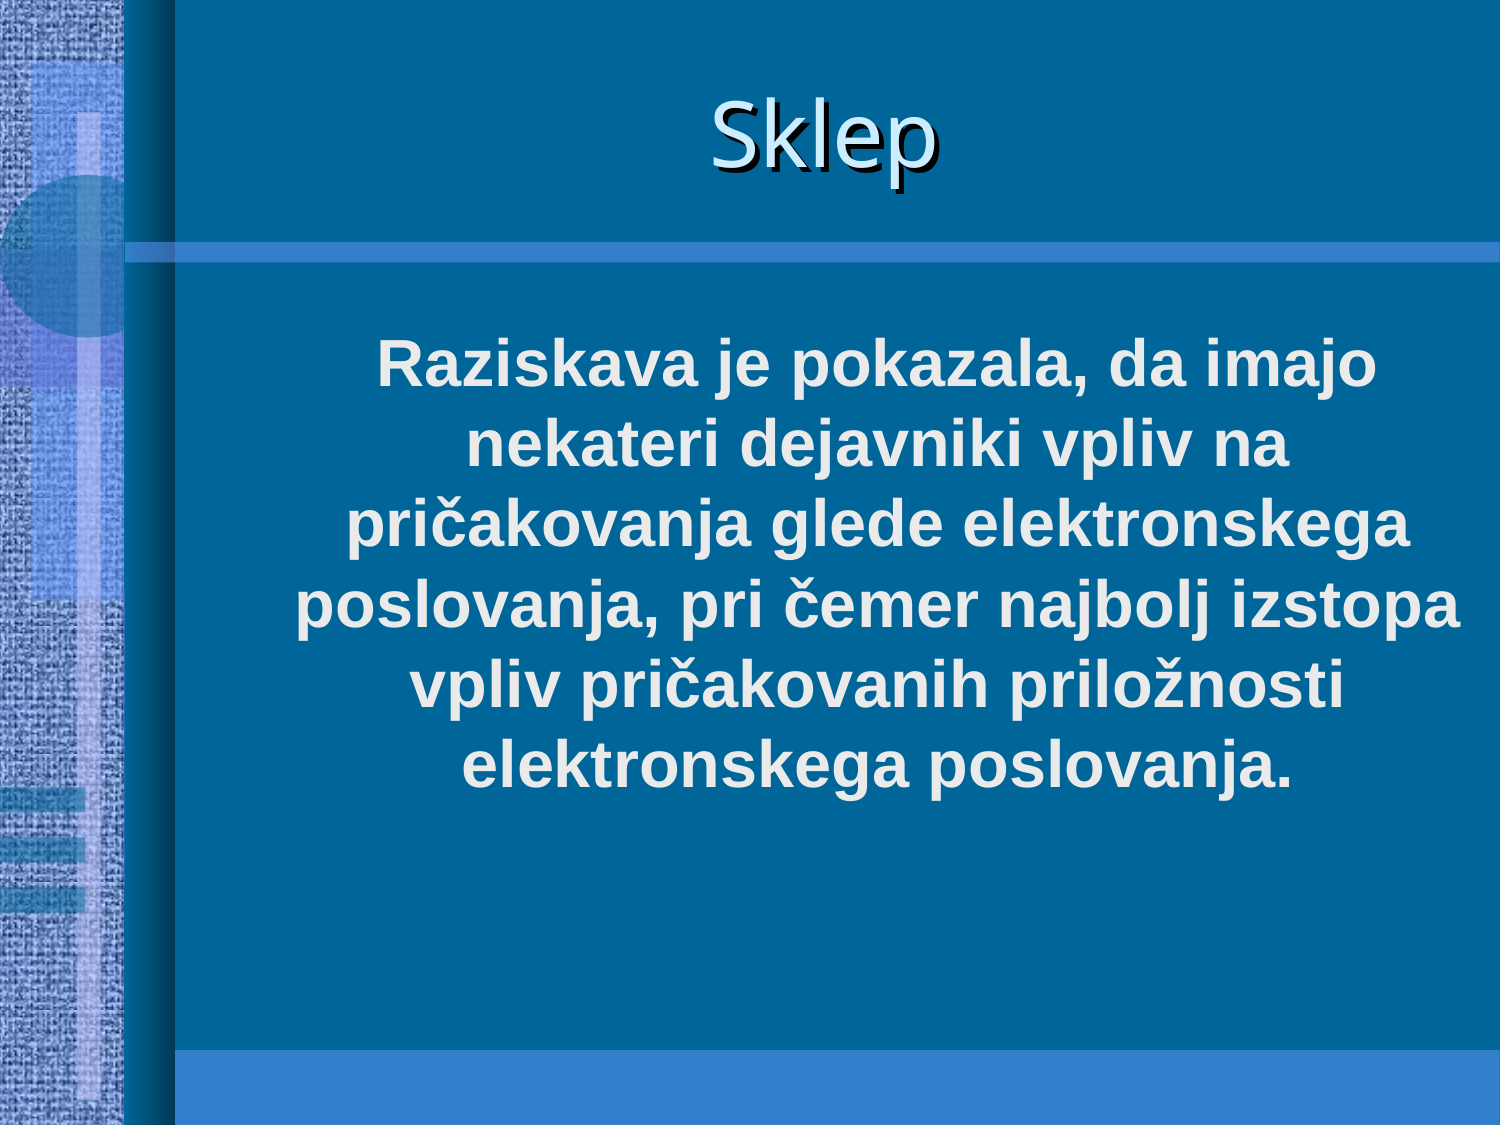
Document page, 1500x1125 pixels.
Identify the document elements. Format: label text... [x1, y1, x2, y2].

picture [0, 0, 123, 249]
list Raziskava je pokazala, da imajo nekateri dejavniki vpliv na pričakovanja glede elektronskega poslovanja, pri čemer najbolj izstopa vpliv pričakovanih priložnosti elektronskega poslovanja. [212, 312, 1488, 988]
picture [0, 388, 124, 1125]
title Sklep [187, 37, 1463, 225]
